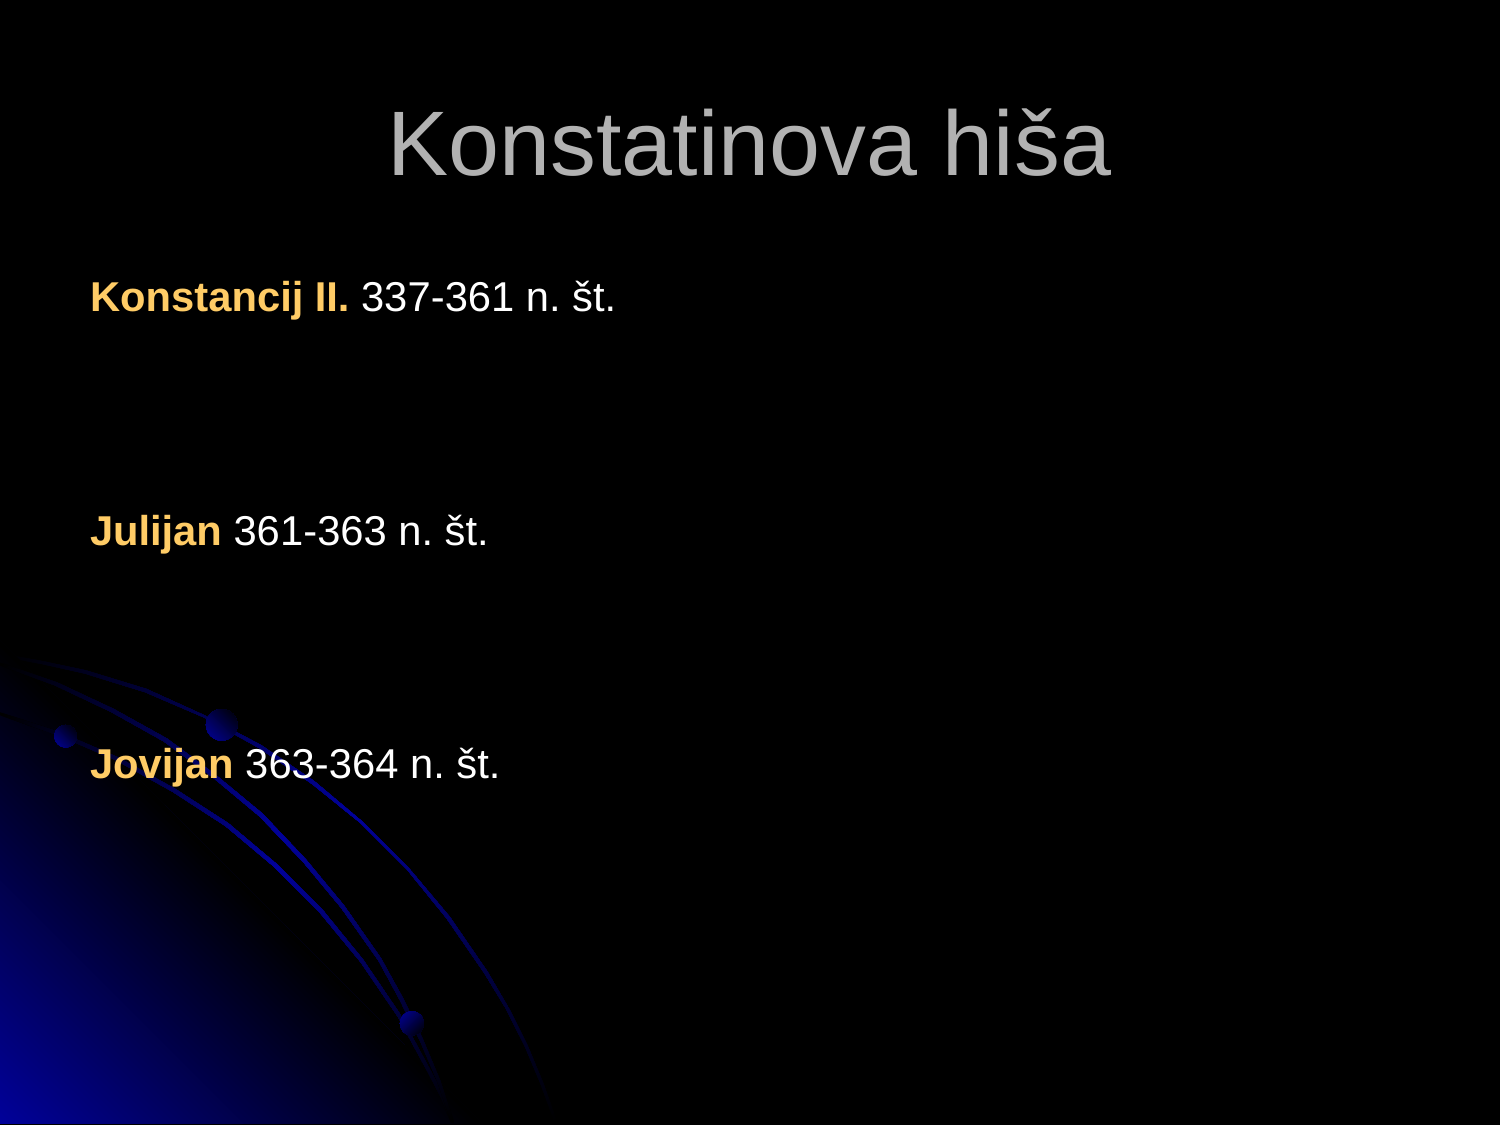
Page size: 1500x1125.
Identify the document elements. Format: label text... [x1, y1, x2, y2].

title Konstatinova hiša [75, 45, 1425, 233]
list Konstancij II. 337-361 n. št. Julijan 361-363 n. št. Jovijan 363-364 n. št. [75, 262, 1425, 1006]
